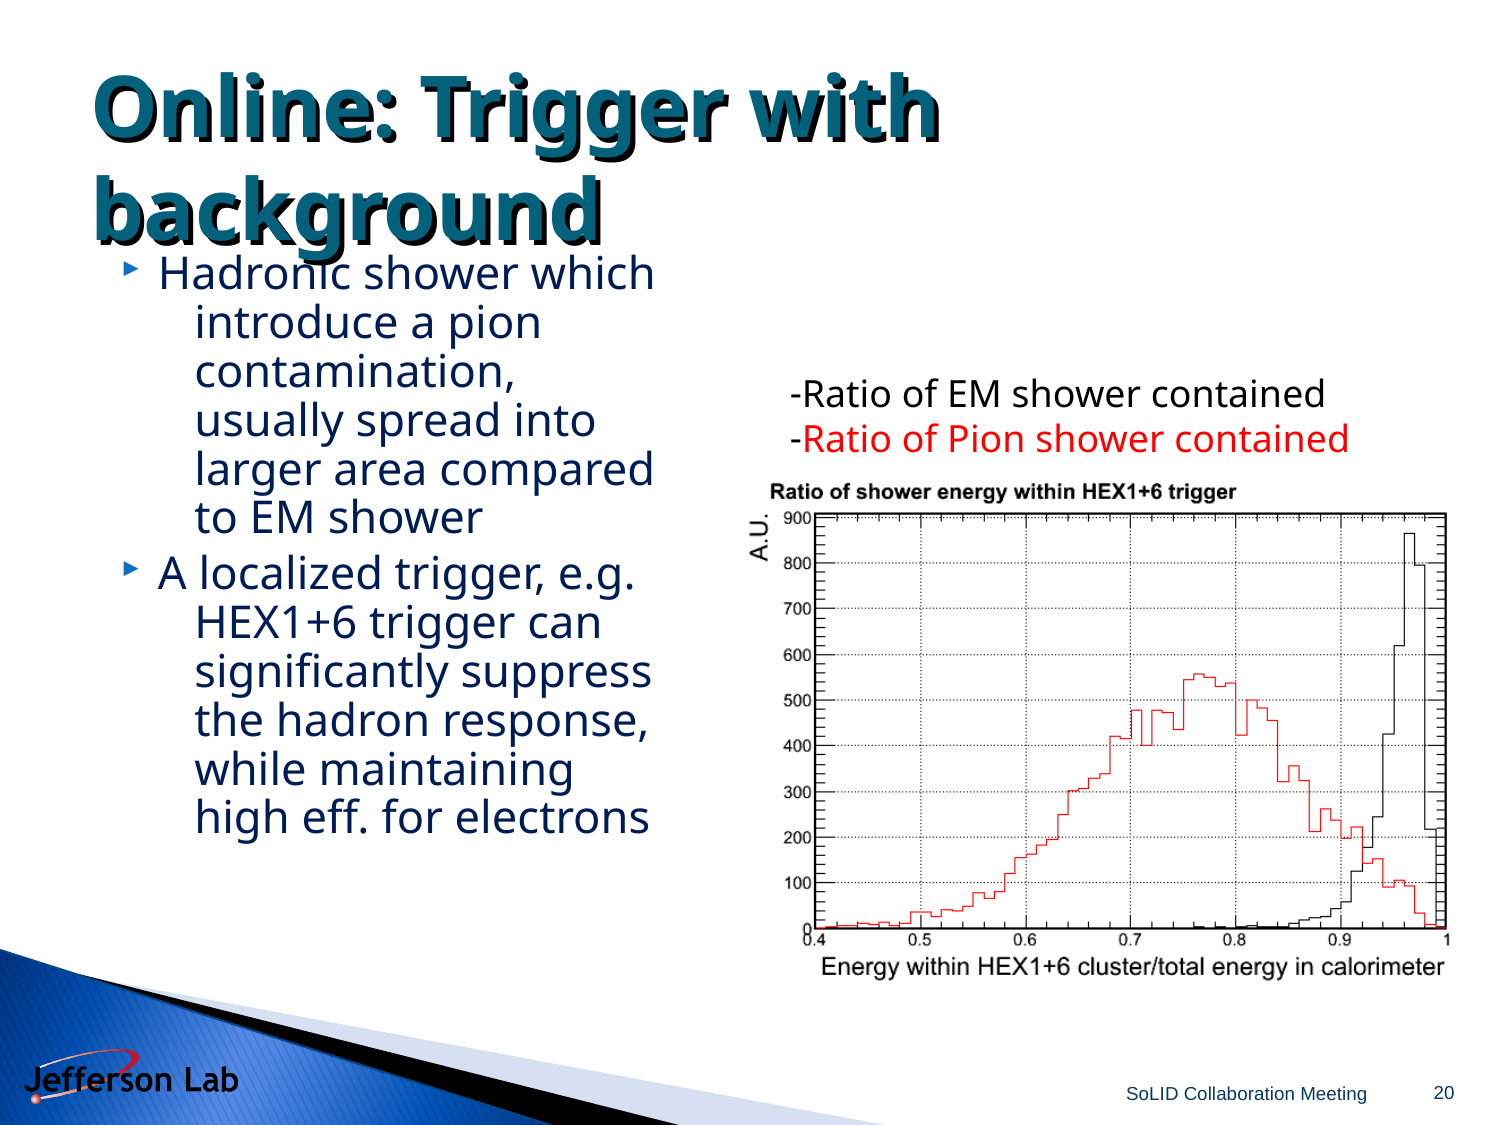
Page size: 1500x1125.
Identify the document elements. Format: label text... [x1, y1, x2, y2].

text_box 20 [1418, 1051, 1479, 1112]
picture [737, 474, 1500, 1010]
text_box Ratio of EM shower contained Ratio of Pion shower contained [775, 362, 1366, 467]
list Hadronic shower which introduce a pion contamination, usually spread into larger area compared to EM shower A localized trigger, e.g. HEX1+6 trigger can significantly suppress the hadron response, while maintaining high eff. for electrons [75, 243, 676, 986]
title Online: Trigger with background [75, 45, 1426, 233]
text_box SoLID Collaboration Meeting [1074, 1051, 1418, 1112]
